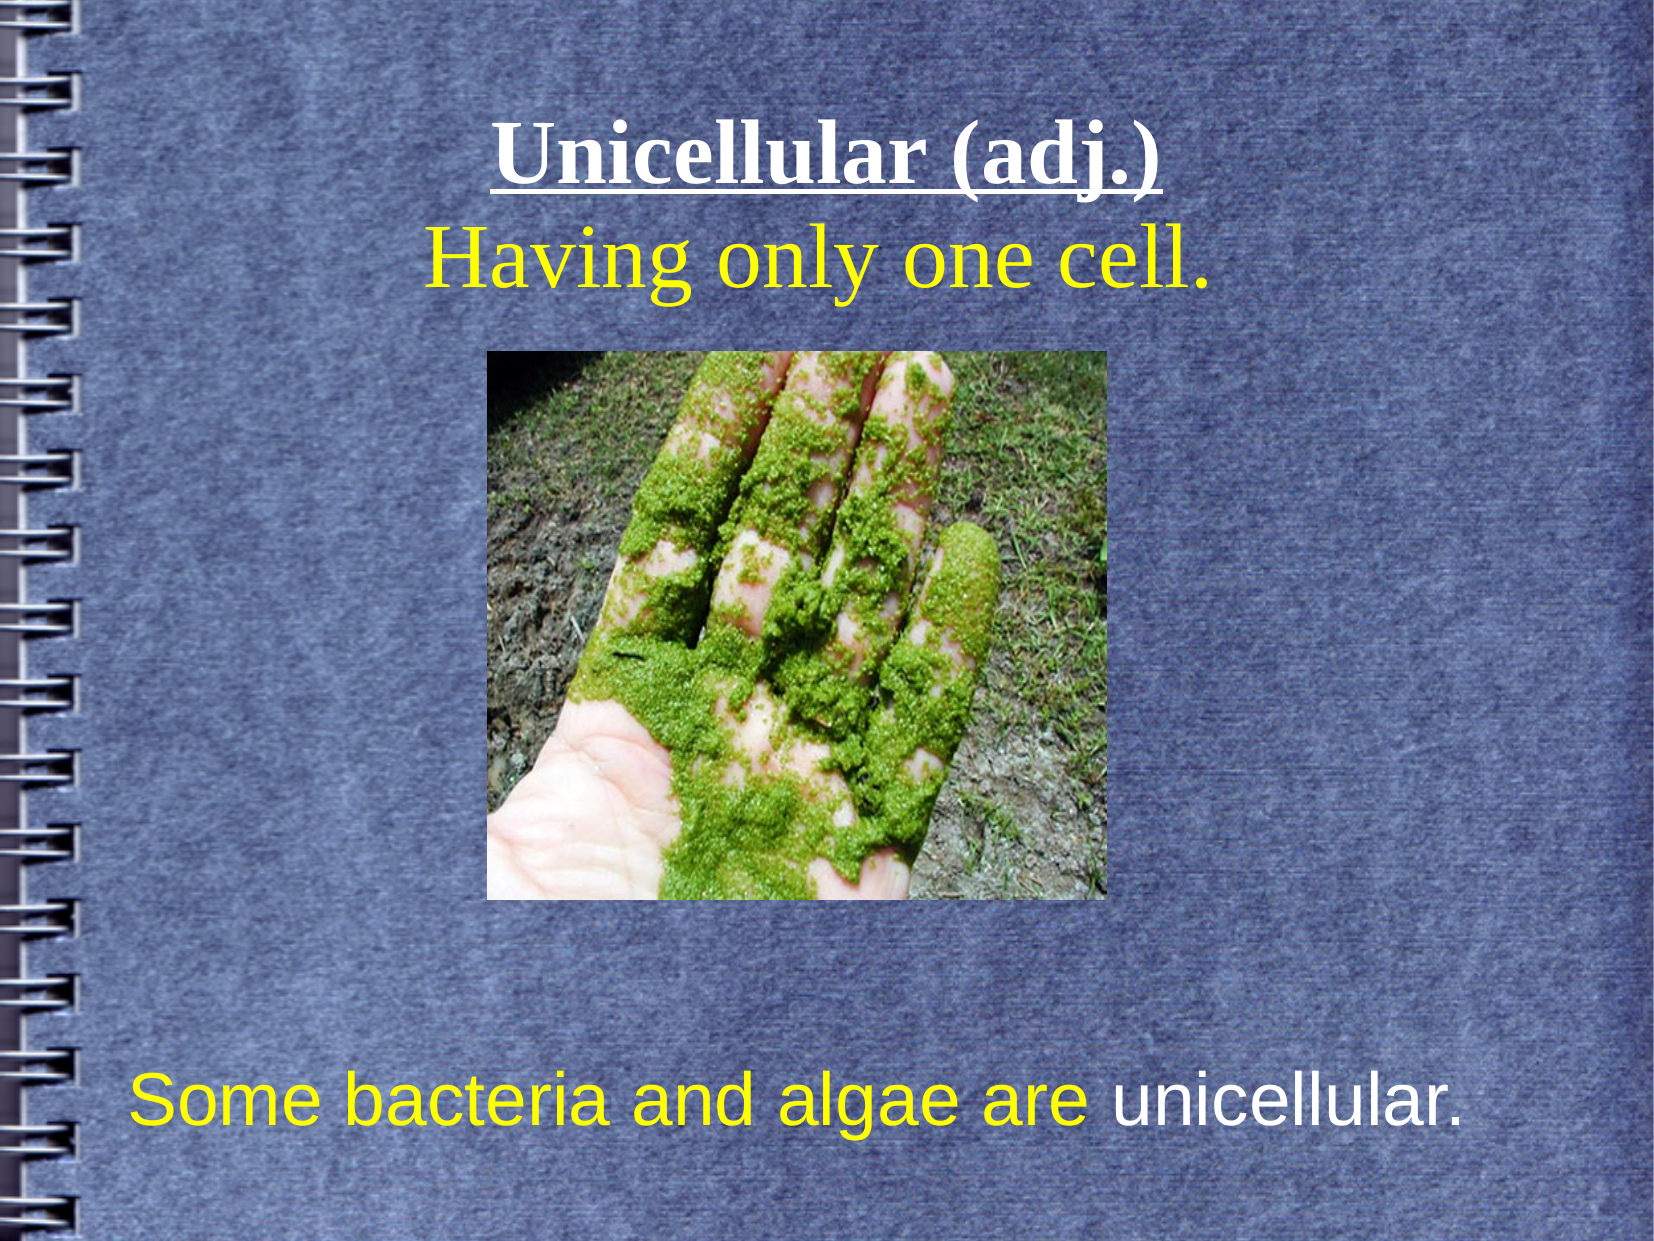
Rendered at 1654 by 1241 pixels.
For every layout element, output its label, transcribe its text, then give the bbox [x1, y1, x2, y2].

text_box Some bacteria and algae are unicellular. [112, 1050, 1654, 1241]
picture [0, 0, 1654, 1241]
title Unicellular (adj.) [1564, 56, 1571, 250]
subtitle Having only one cell. [75, 0, 1564, 638]
